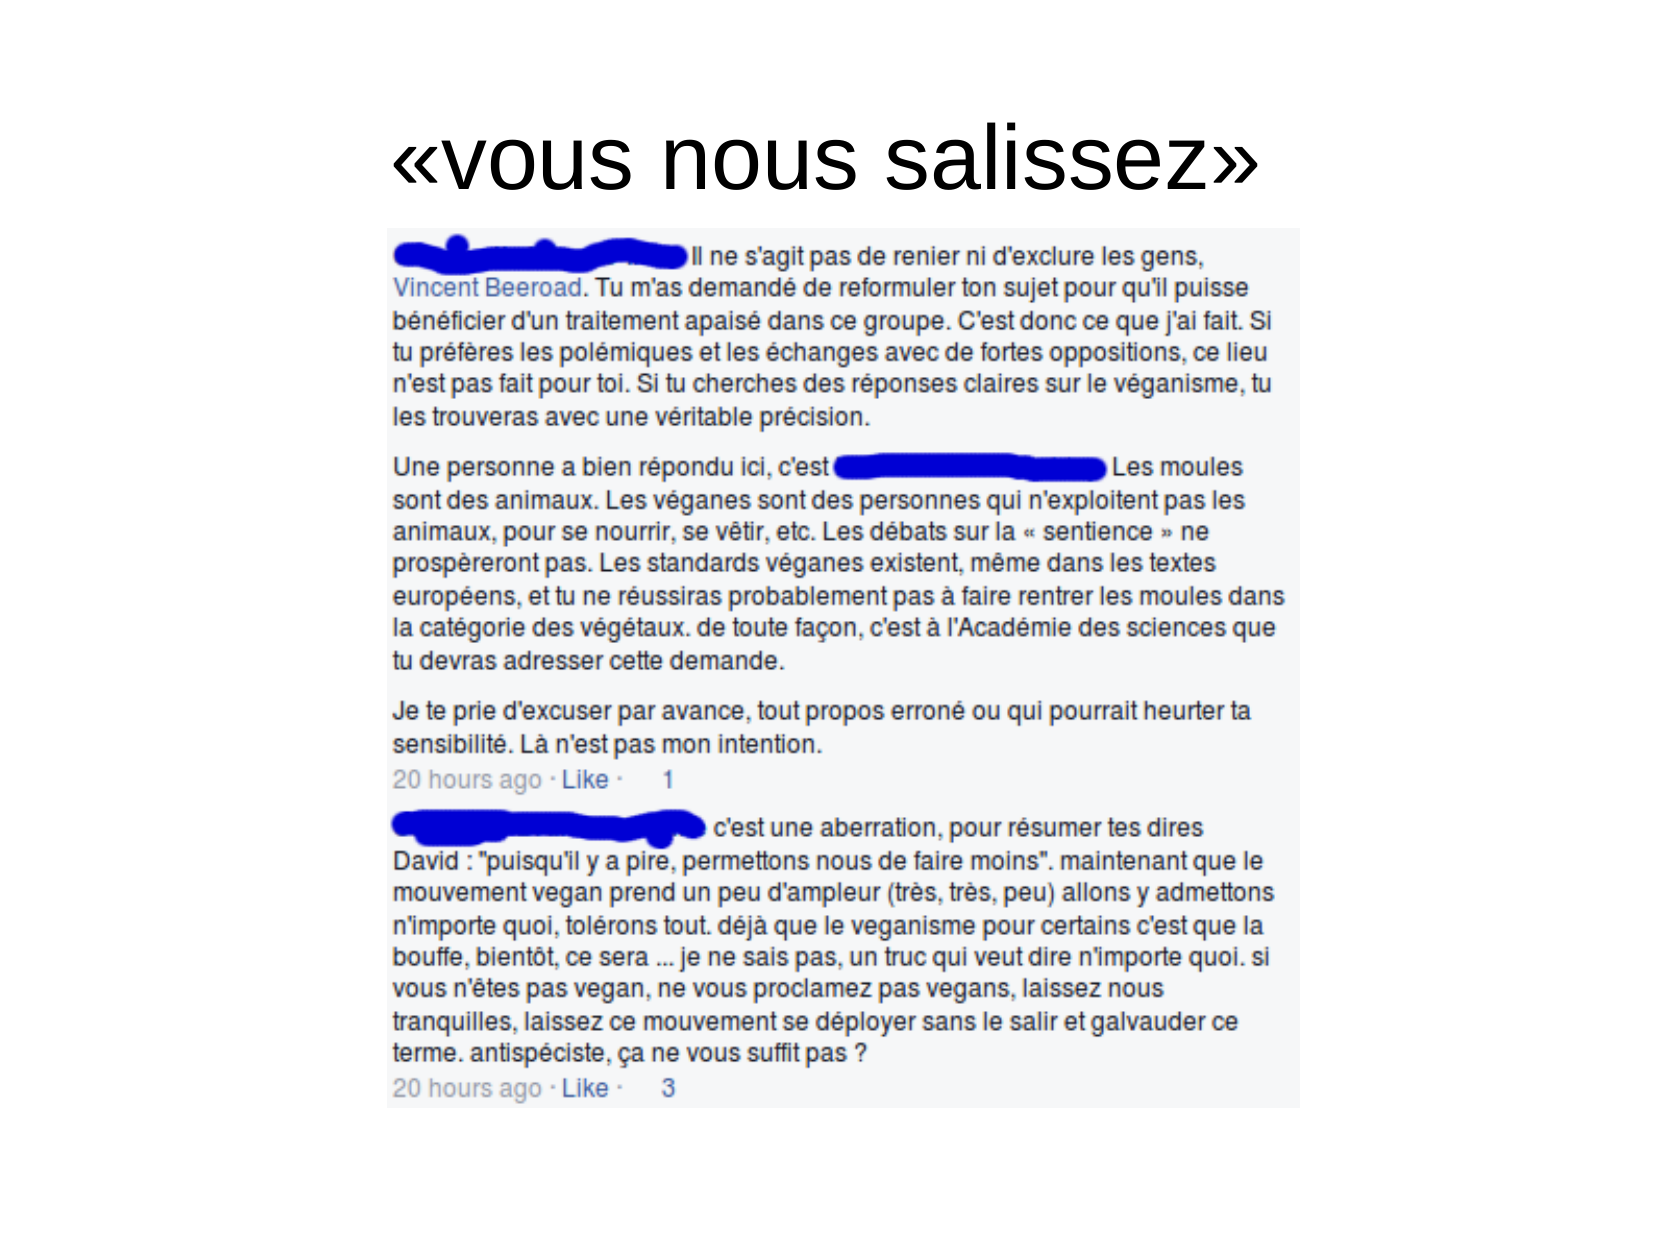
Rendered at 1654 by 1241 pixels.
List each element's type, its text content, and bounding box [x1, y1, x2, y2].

title «vous nous salissez» [82, 49, 1571, 257]
picture [387, 228, 1300, 1108]
